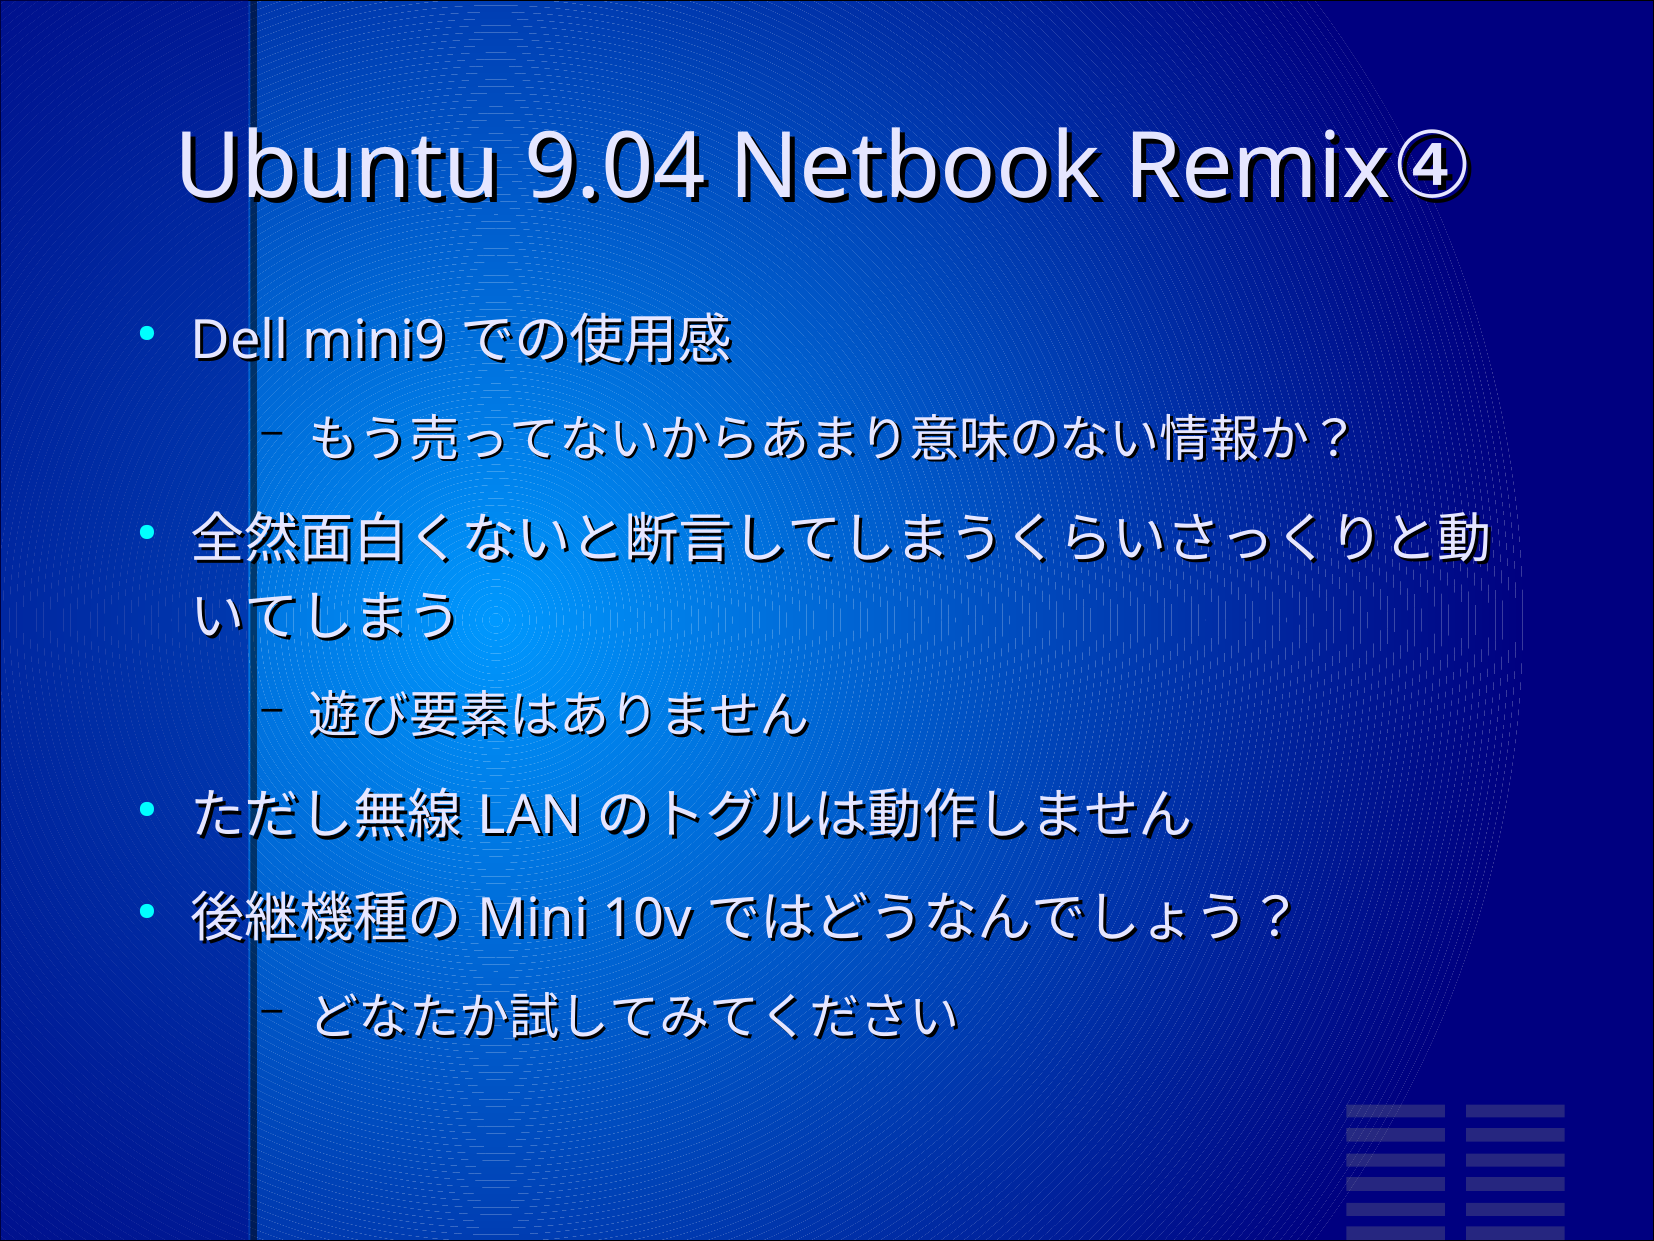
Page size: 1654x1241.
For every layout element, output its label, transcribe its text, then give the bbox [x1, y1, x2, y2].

title Ubuntu 9.04 Netbook Remix④ [118, 58, 1531, 266]
list Dell mini9での使用感 もう売ってないからあまり意味のない情報か？ 全然面白くないと断言してしまうくらいさっくりと動いてしまう 遊び要素はありません ただし無線LANのトグルは動作しません 後継機種のMini 10vではどうなんでしょう？ どなたか試してみてください [119, 295, 1533, 1164]
